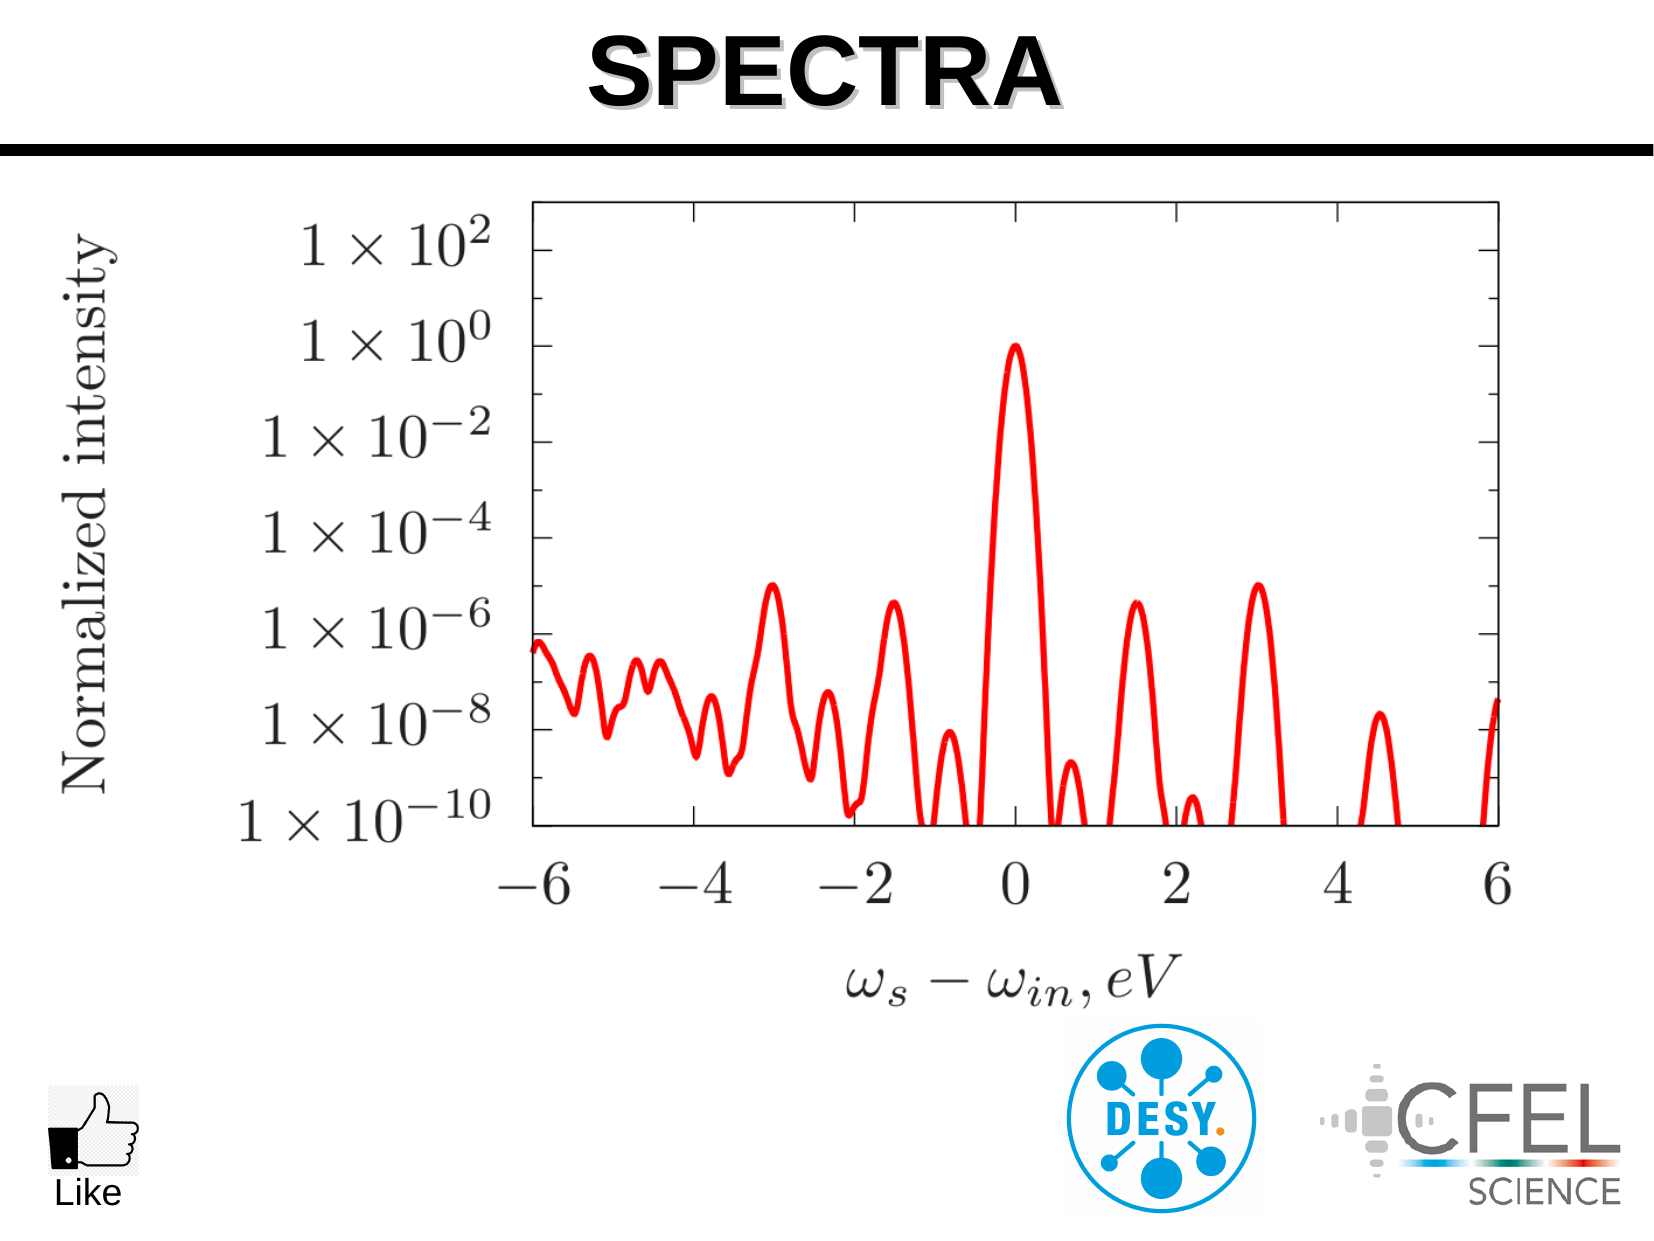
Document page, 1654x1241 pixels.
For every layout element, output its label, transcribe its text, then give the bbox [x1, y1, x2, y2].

text_box Like [39, 1163, 160, 1221]
picture [45, 156, 1605, 1218]
title SPECTRA [0, 0, 1654, 151]
picture [48, 1085, 139, 1163]
picture [1320, 1064, 1621, 1213]
